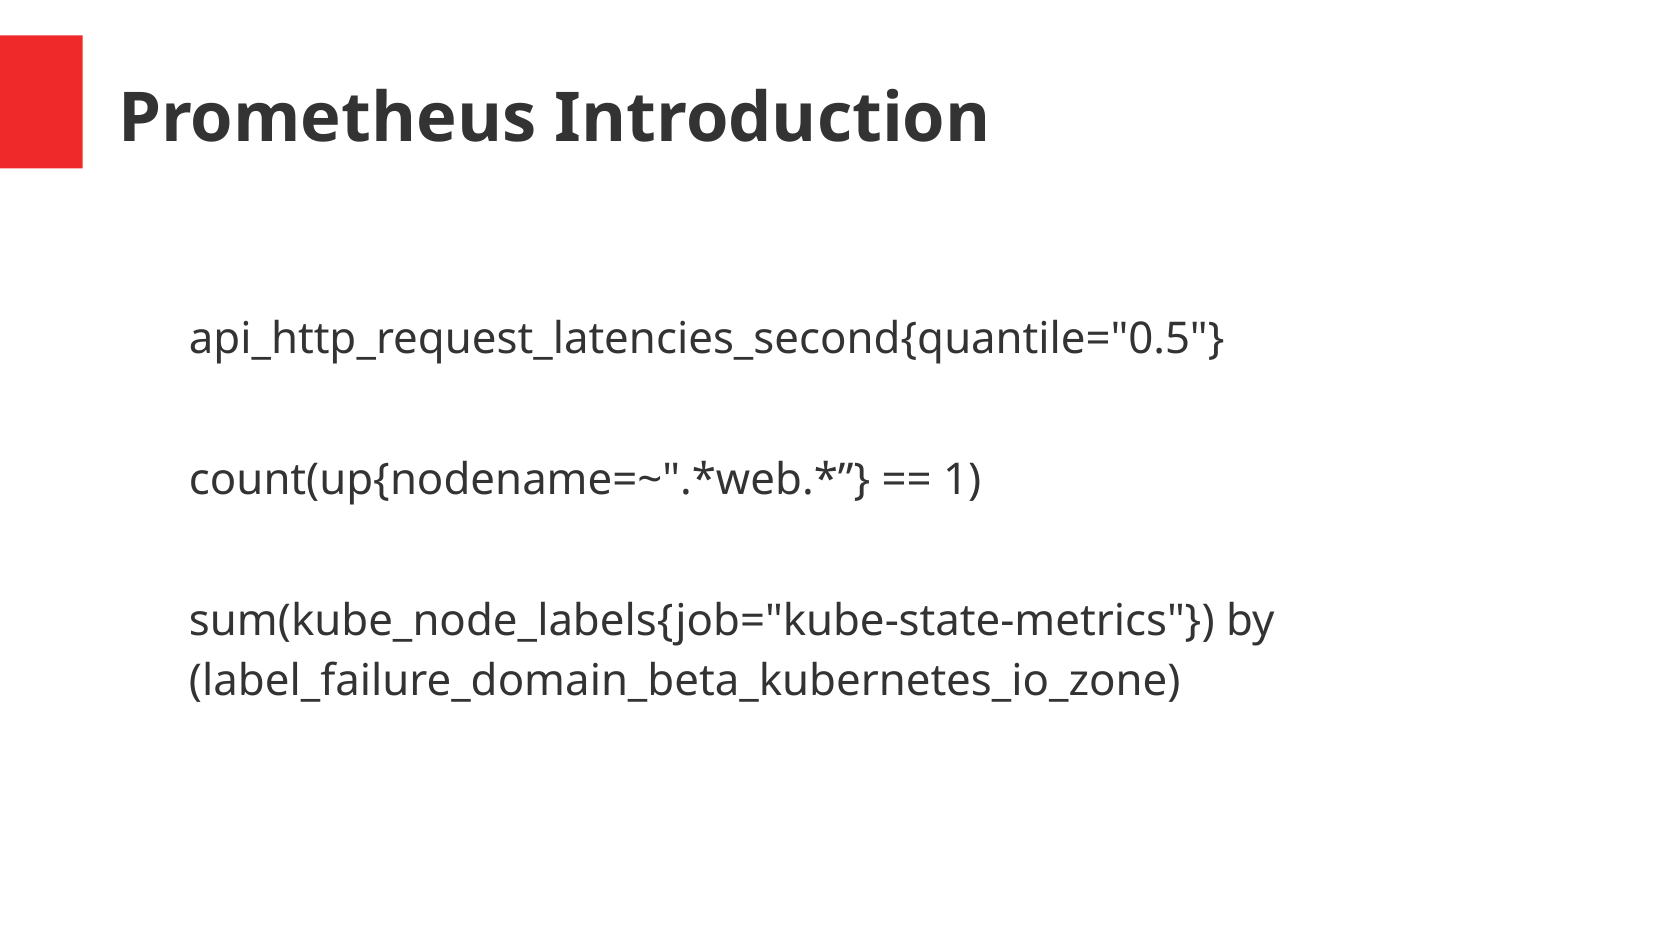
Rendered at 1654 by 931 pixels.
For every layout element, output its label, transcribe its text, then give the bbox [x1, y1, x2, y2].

list api_http_request_latencies_second{quantile="0.5"} count(up{nodename=~".*web.*”} == 1) sum(kube_node_labels{job="kube-state-metrics"}) by (label_failure_domain_beta_kubernetes_io_zone) [118, 165, 1630, 839]
title Prometheus Introduction [118, 37, 1571, 165]
